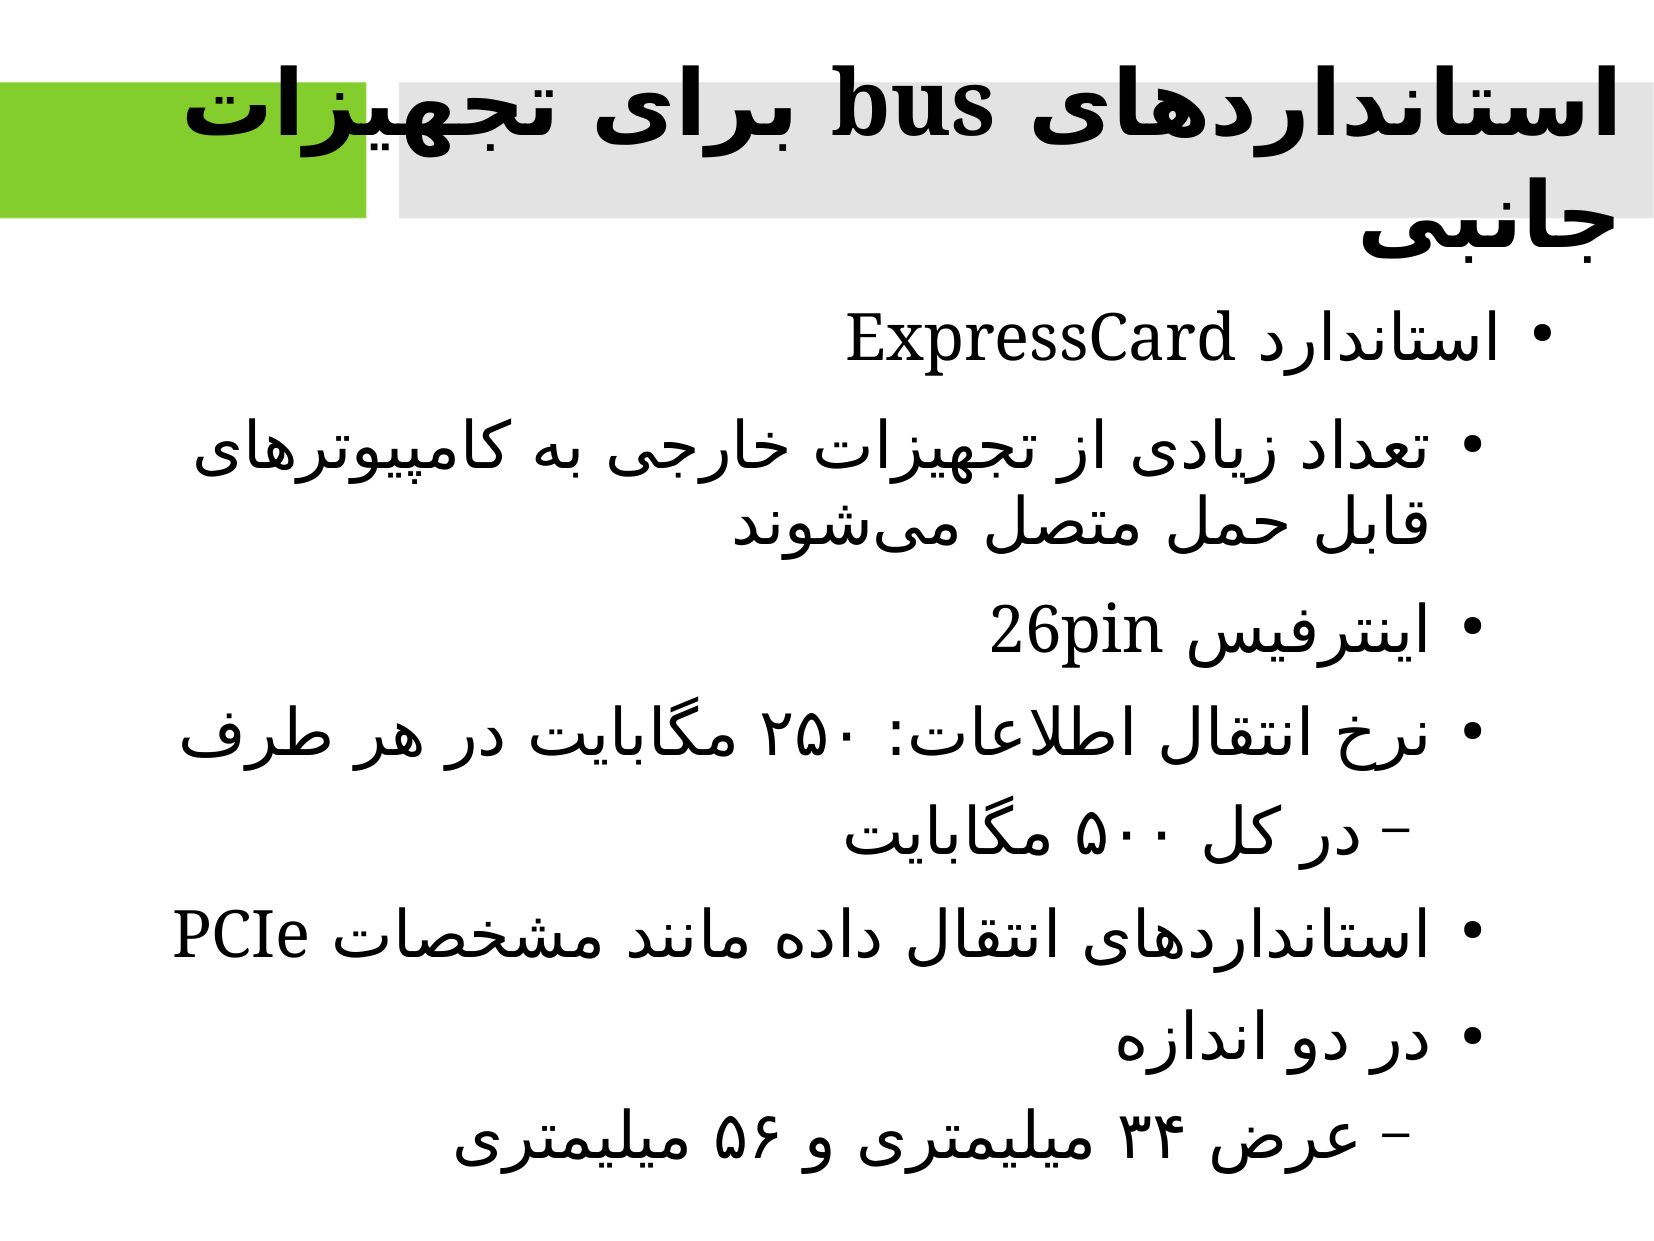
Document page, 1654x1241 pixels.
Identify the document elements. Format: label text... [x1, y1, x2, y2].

title استانداردهای bus برای تجهیزات جانبی [135, 49, 1624, 257]
picture [0, 0, 1654, 1241]
list استاندارد ExpressCard تعداد زیادی از تجهیزات خارجی به کامپیوترهای قابل حمل متصل می‌شوند اینترفیس 26pin نرخ انتقال اطلاعات: ۲۵۰ مگابایت در هر طرف در کل ۵۰۰ مگابایت استانداردهای انتقال داده مانند مشخصات PCIe در دو اندازه عرض ۳۴ میلیمتری و ۵۶ میلیمتری [82, 290, 1571, 1182]
